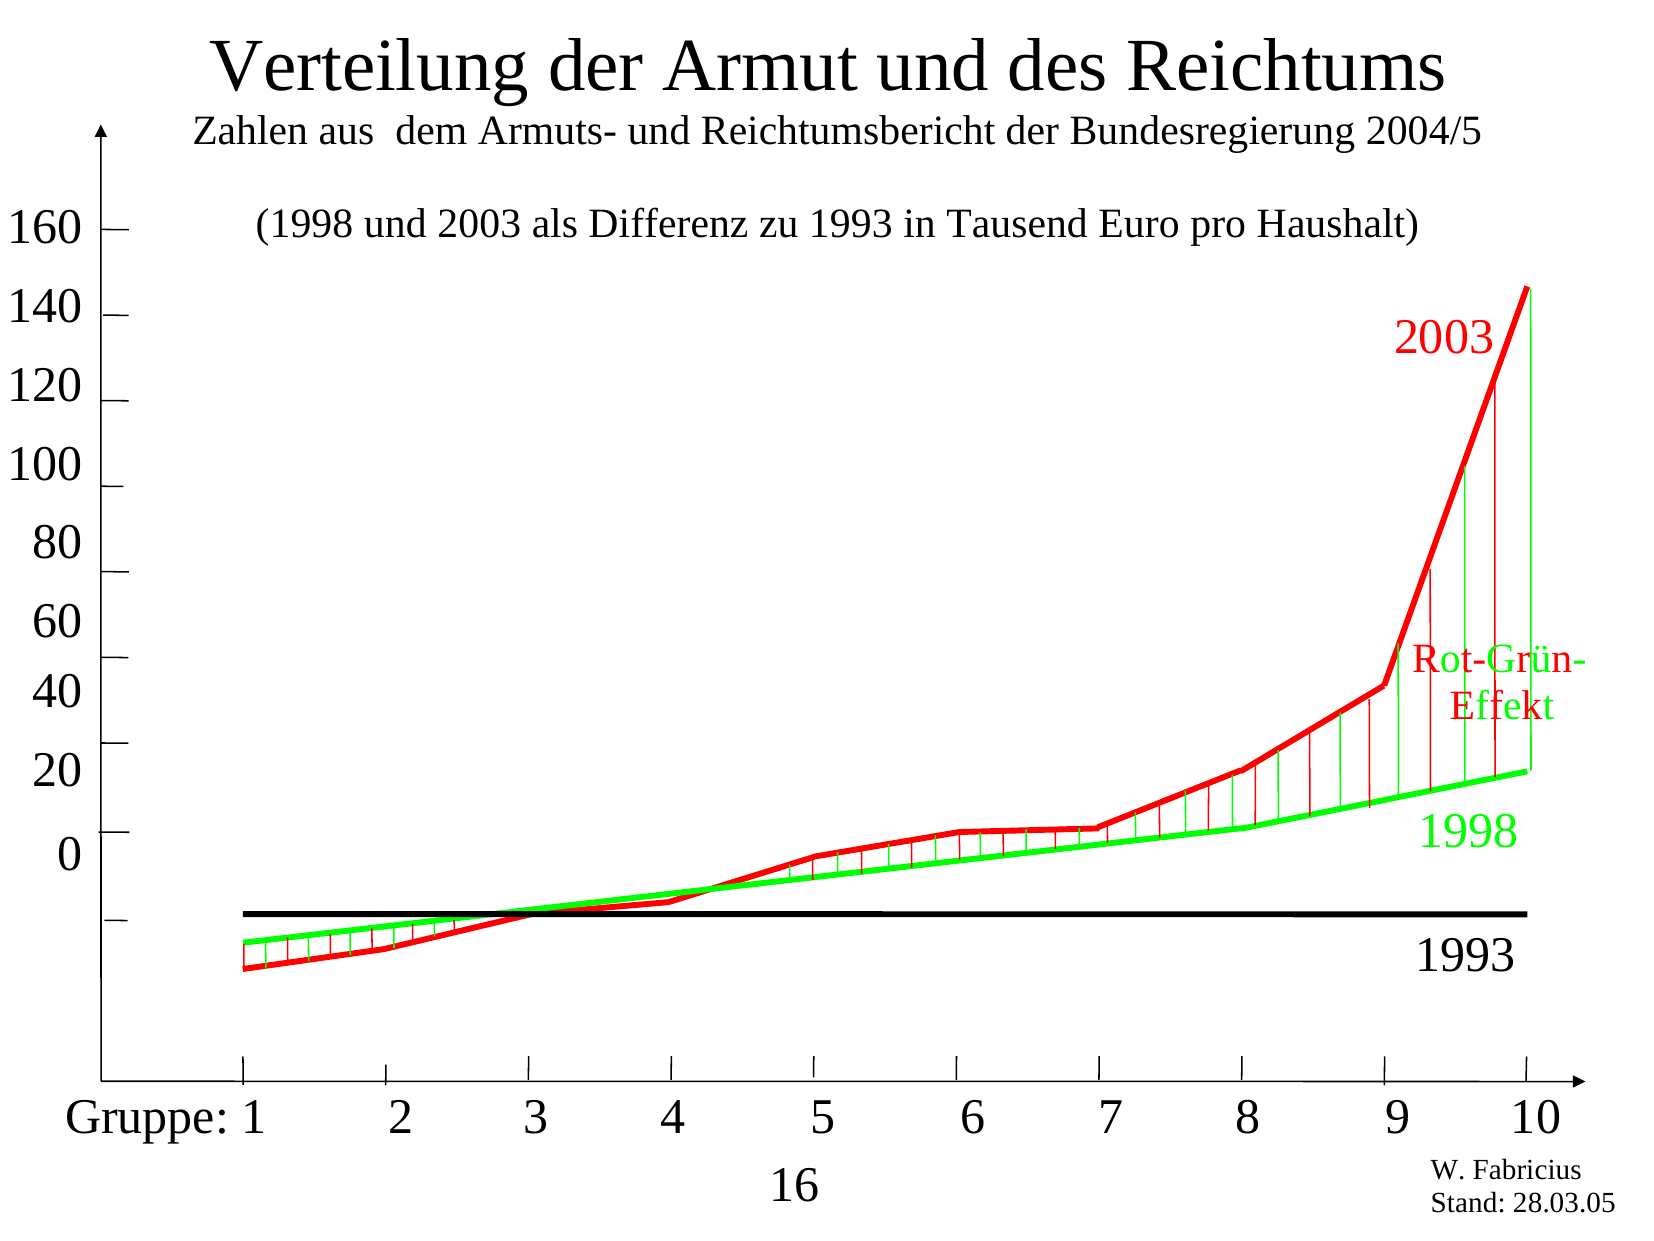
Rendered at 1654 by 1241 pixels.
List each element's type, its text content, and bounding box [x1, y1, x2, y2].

text_box <Nummer> [769, 1153, 1005, 1215]
text_box 1998 [1418, 799, 1519, 861]
text_box W. Fabricius Stand: 28.03.05 [1430, 1152, 1625, 1228]
text_box Rot-Grün- Effekt [1412, 632, 1592, 737]
text_box 160 140 120 100 80 60 40 20 0 [0, 195, 85, 1020]
text_box 1993 [1415, 923, 1529, 984]
text_box Verteilung der Armut und des Reichtums Zahlen aus dem Armuts- und Reichtumsbericht der Bundesregierung 2004/5 (1998 und 2003 als Differenz zu 1993 in Tausend Euro pro Haushalt) [170, 18, 1506, 266]
text_box Gruppe: 1 2 3 4 5 6 7 8 9 10 [43, 1085, 1586, 1153]
text_box 2003 [1394, 305, 1495, 366]
